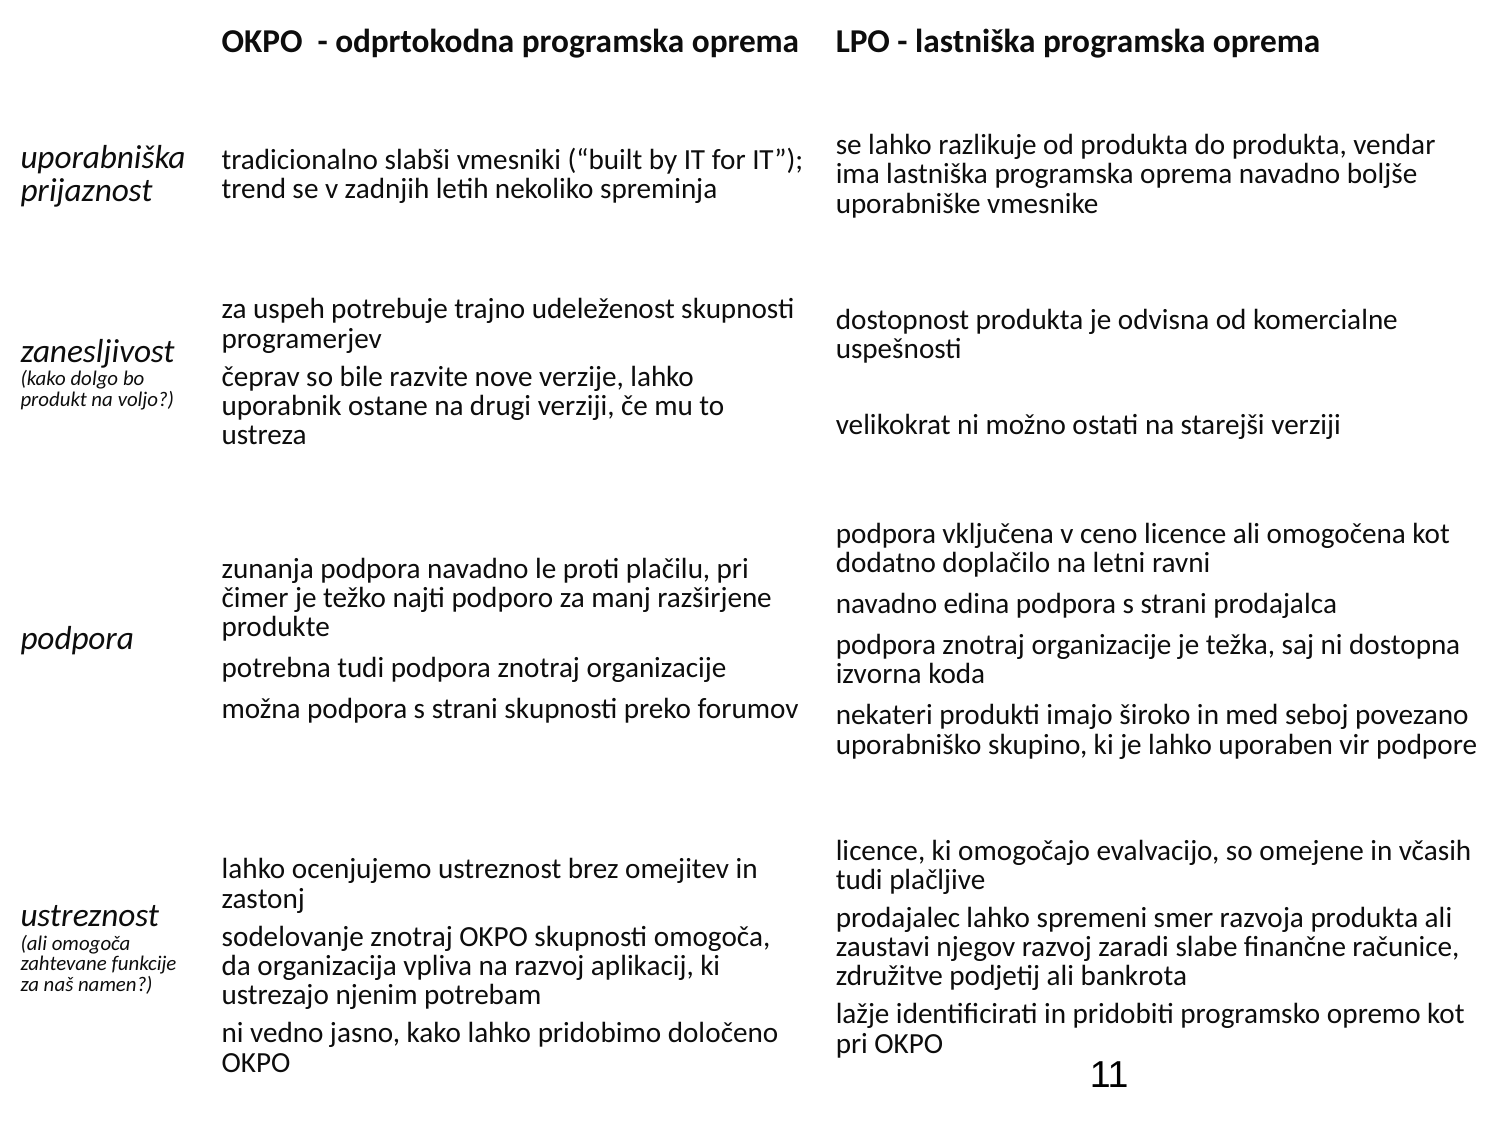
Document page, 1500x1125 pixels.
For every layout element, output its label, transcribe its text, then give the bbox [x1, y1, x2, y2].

slide_number <number> [1074, 1042, 1425, 1103]
table_cell za uspeh potrebuje trajno udeleženost skupnosti programerjev čeprav so bile razvite nove verzije, lahko uporabnik ostane na drugi verziji, če mu to ustreza [207, 264, 821, 485]
table_cell zanesljivost (kako dolgo bo produkt na voljo?) [6, 264, 207, 485]
table_header OKPO - odprtokodna programska oprema [207, 0, 821, 89]
table_cell uporabniška prijaznost [6, 89, 207, 264]
table_cell podpora vključena v ceno licence ali omogočena kot dodatno doplačilo na letni ravni navadno edina podpora s strani prodajalca podpora znotraj organizacije je težka, saj ni dostopna izvorna koda nekateri produkti imajo široko in med seboj povezano uporabniško skupino, ki je lahko uporaben vir podpore [821, 485, 1494, 797]
table_cell lahko ocenjujemo ustreznost brez omejitev in zastonj sodelovanje znotraj OKPO skupnosti omogoča, da organizacija vpliva na razvoj aplikacij, ki ustrezajo njenim potrebam ni vedno jasno, kako lahko pridobimo določeno OKPO [207, 797, 821, 1101]
table_cell tradicionalno slabši vmesniki (“built by IT for IT”); trend se v zadnjih letih nekoliko spreminja [207, 89, 821, 264]
table_cell se lahko razlikuje od produkta do produkta, vendar ima lastniška programska oprema navadno boljše uporabniške vmesnike [821, 89, 1494, 264]
table_cell zunanja podpora navadno le proti plačilu, pri čimer je težko najti podporo za manj razširjene produkte potrebna tudi podpora znotraj organizacije možna podpora s strani skupnosti preko forumov [207, 485, 821, 797]
table_header LPO - lastniška programska oprema [821, 0, 1494, 89]
table_header [6, 0, 207, 89]
table_cell podpora [6, 485, 207, 797]
table_cell licence, ki omogočajo evalvacijo, so omejene in včasih tudi plačljive prodajalec lahko spremeni smer razvoja produkta ali zaustavi njegov razvoj zaradi slabe finančne računice, združitve podjetij ali bankrota lažje identificirati in pridobiti programsko opremo kot pri OKPO [821, 797, 1494, 1101]
table_cell dostopnost produkta je odvisna od komercialne uspešnosti velikokrat ni možno ostati na starejši verziji [821, 264, 1494, 485]
table_cell ustreznost (ali omogoča zahtevane funkcije za naš namen?) [6, 797, 207, 1101]
